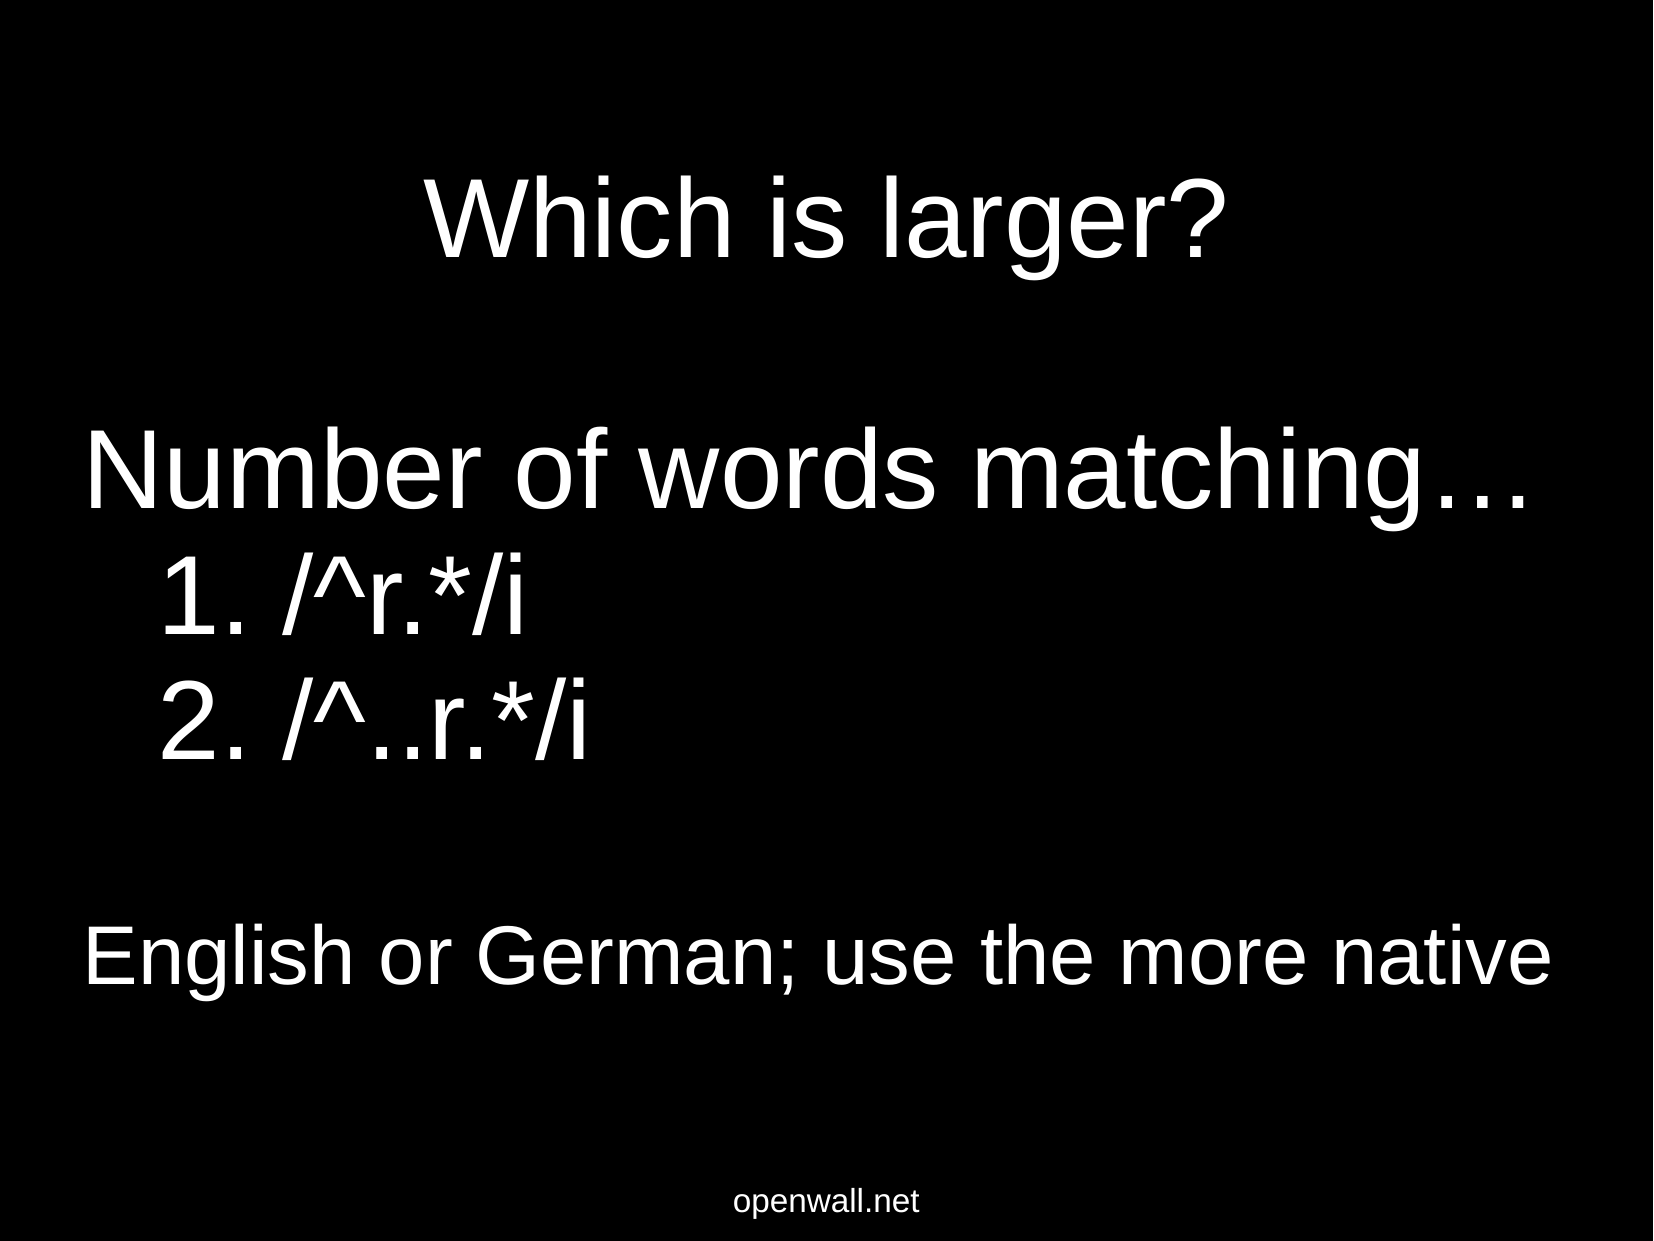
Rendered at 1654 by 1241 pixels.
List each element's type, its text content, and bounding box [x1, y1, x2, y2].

subtitle Which is larger? Number of words matching… 1. /^r.*/i 2. /^..r.*/i English or German; use the more native [82, 56, 1571, 1102]
text_box openwall.net [0, 1162, 1653, 1241]
